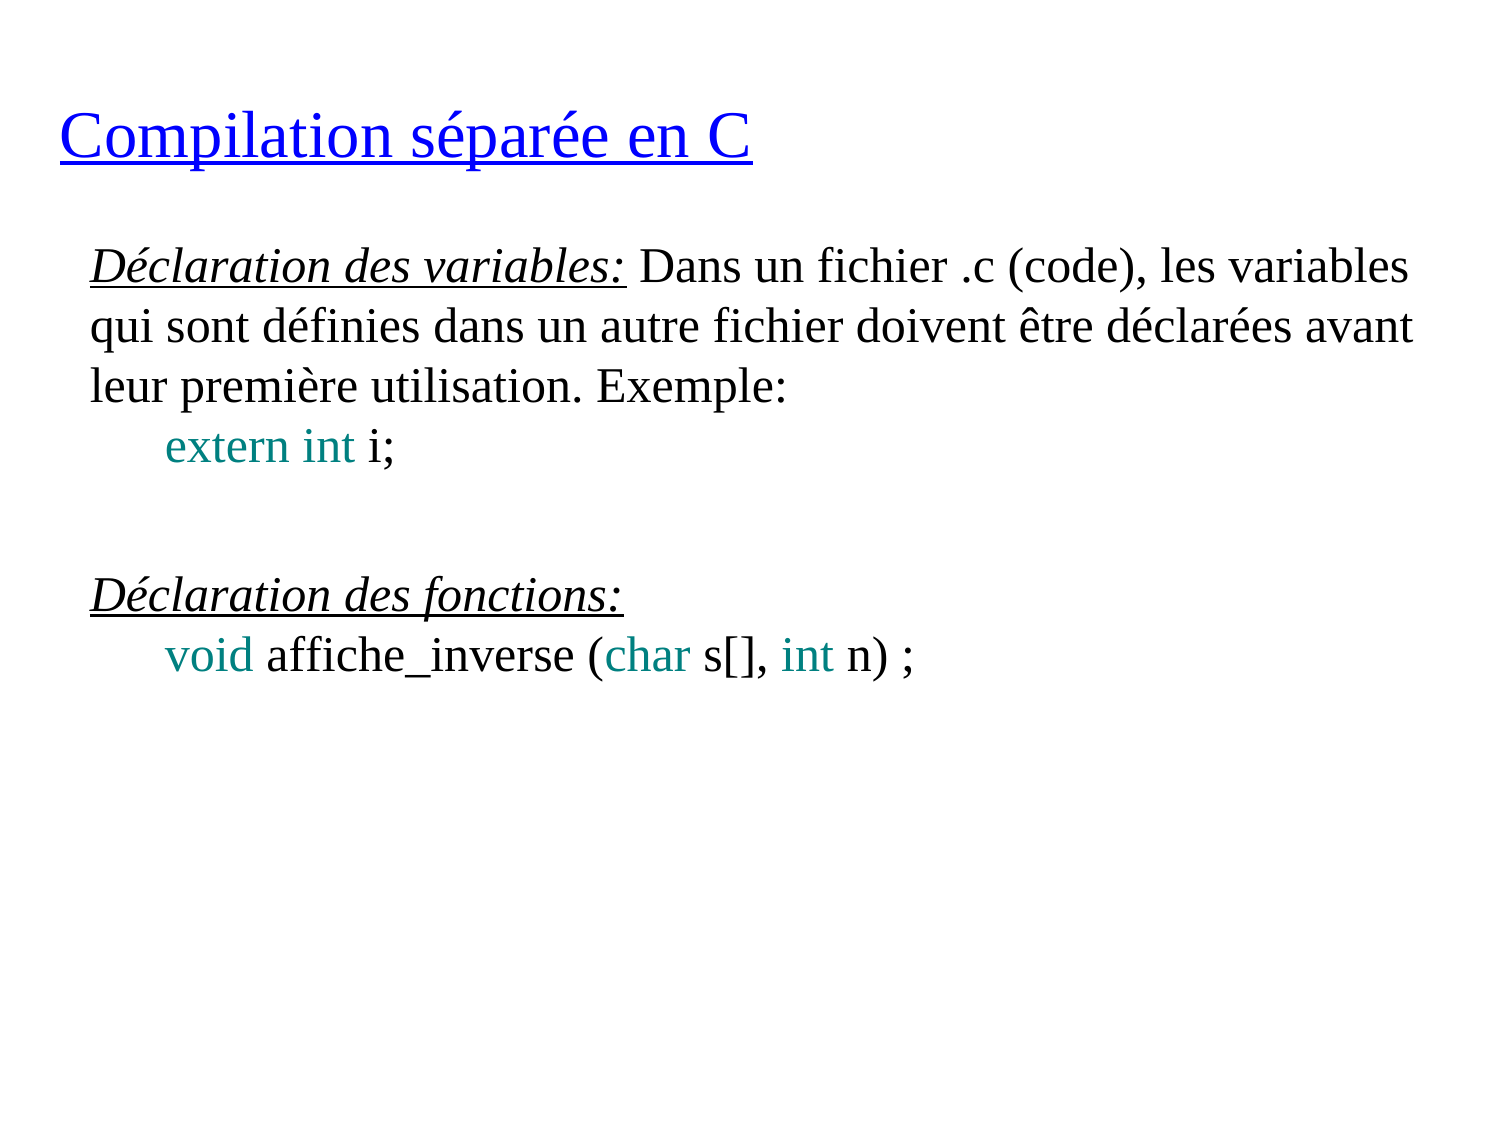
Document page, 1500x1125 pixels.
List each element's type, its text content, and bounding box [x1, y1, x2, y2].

text_box Compilation séparée en C [45, 83, 788, 179]
text_box Déclaration des variables: Dans un fichier .c (code), les variables qui sont définies dans un autre fichier doivent être déclarées avant leur première utilisation. Exemple: extern int i; [75, 224, 1463, 480]
text_box Déclaration des fonctions: void affiche_inverse (char s[], int n) ; [75, 553, 1463, 689]
